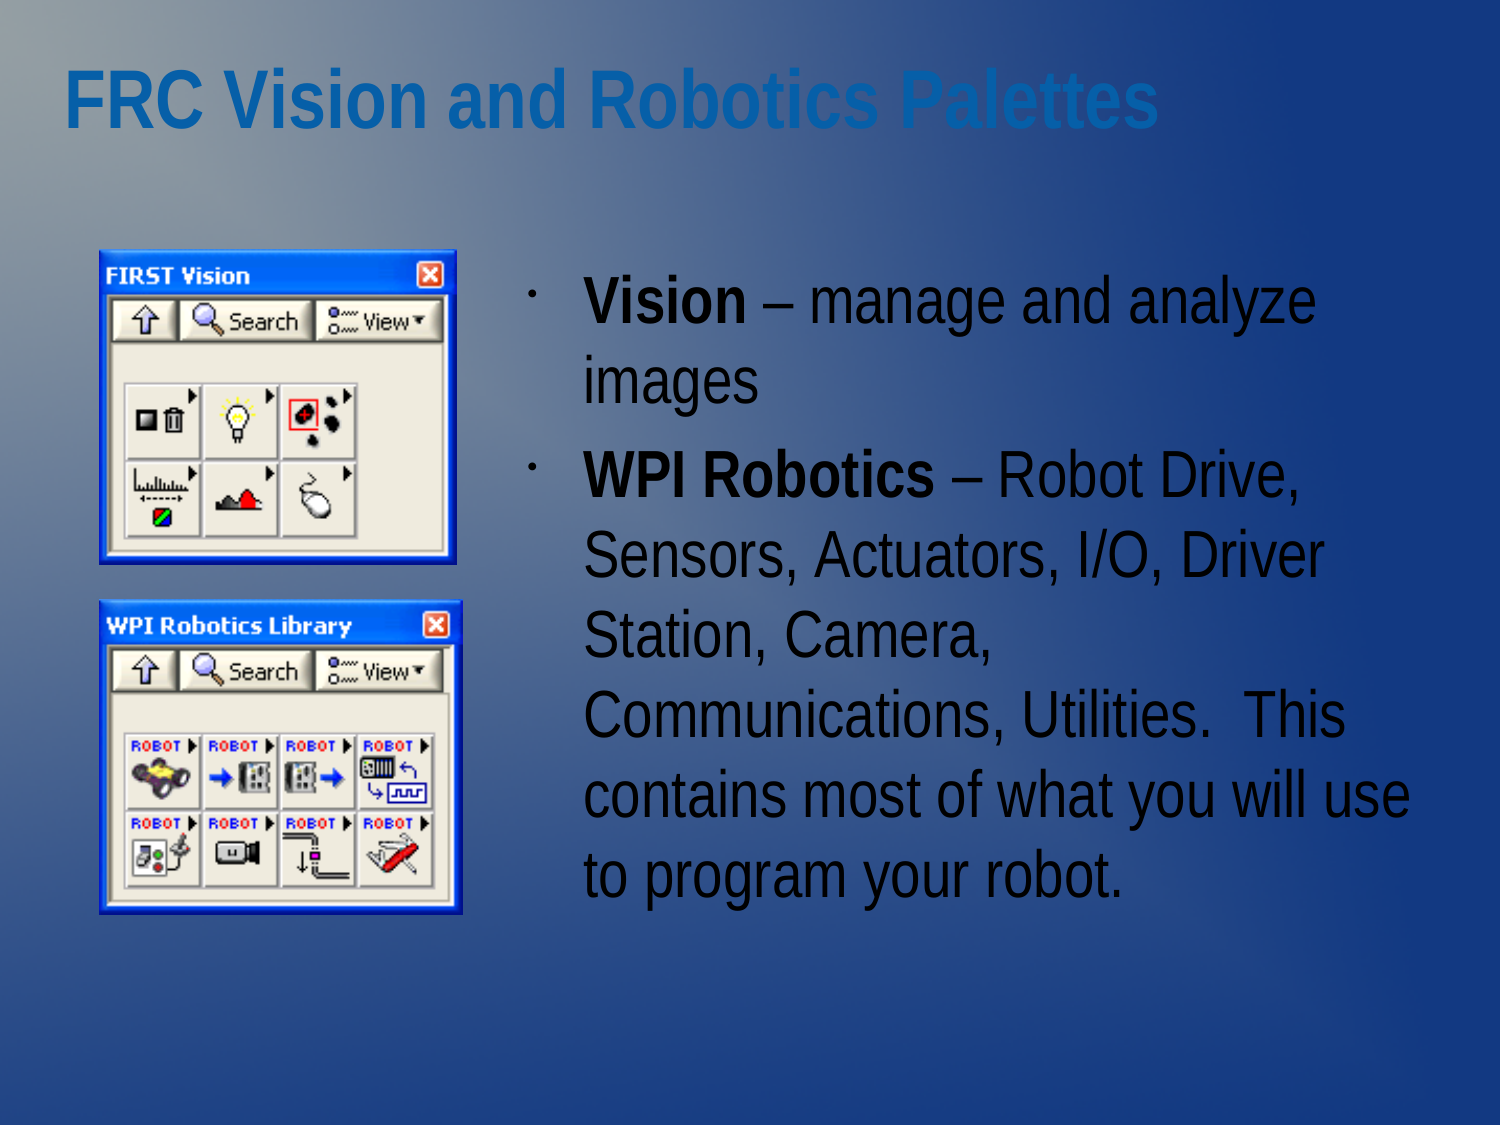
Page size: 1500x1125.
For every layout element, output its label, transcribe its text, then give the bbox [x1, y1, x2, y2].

list Vision – manage and analyze images WPI Robotics – Robot Drive, Sensors, Actuators, I/O, Driver Station, Camera, Communications, Utilities. This contains most of what you will use to program your robot. [512, 249, 1438, 963]
picture [0, 0, 1500, 1125]
title FRC Vision and Robotics Palettes [50, 37, 1438, 225]
